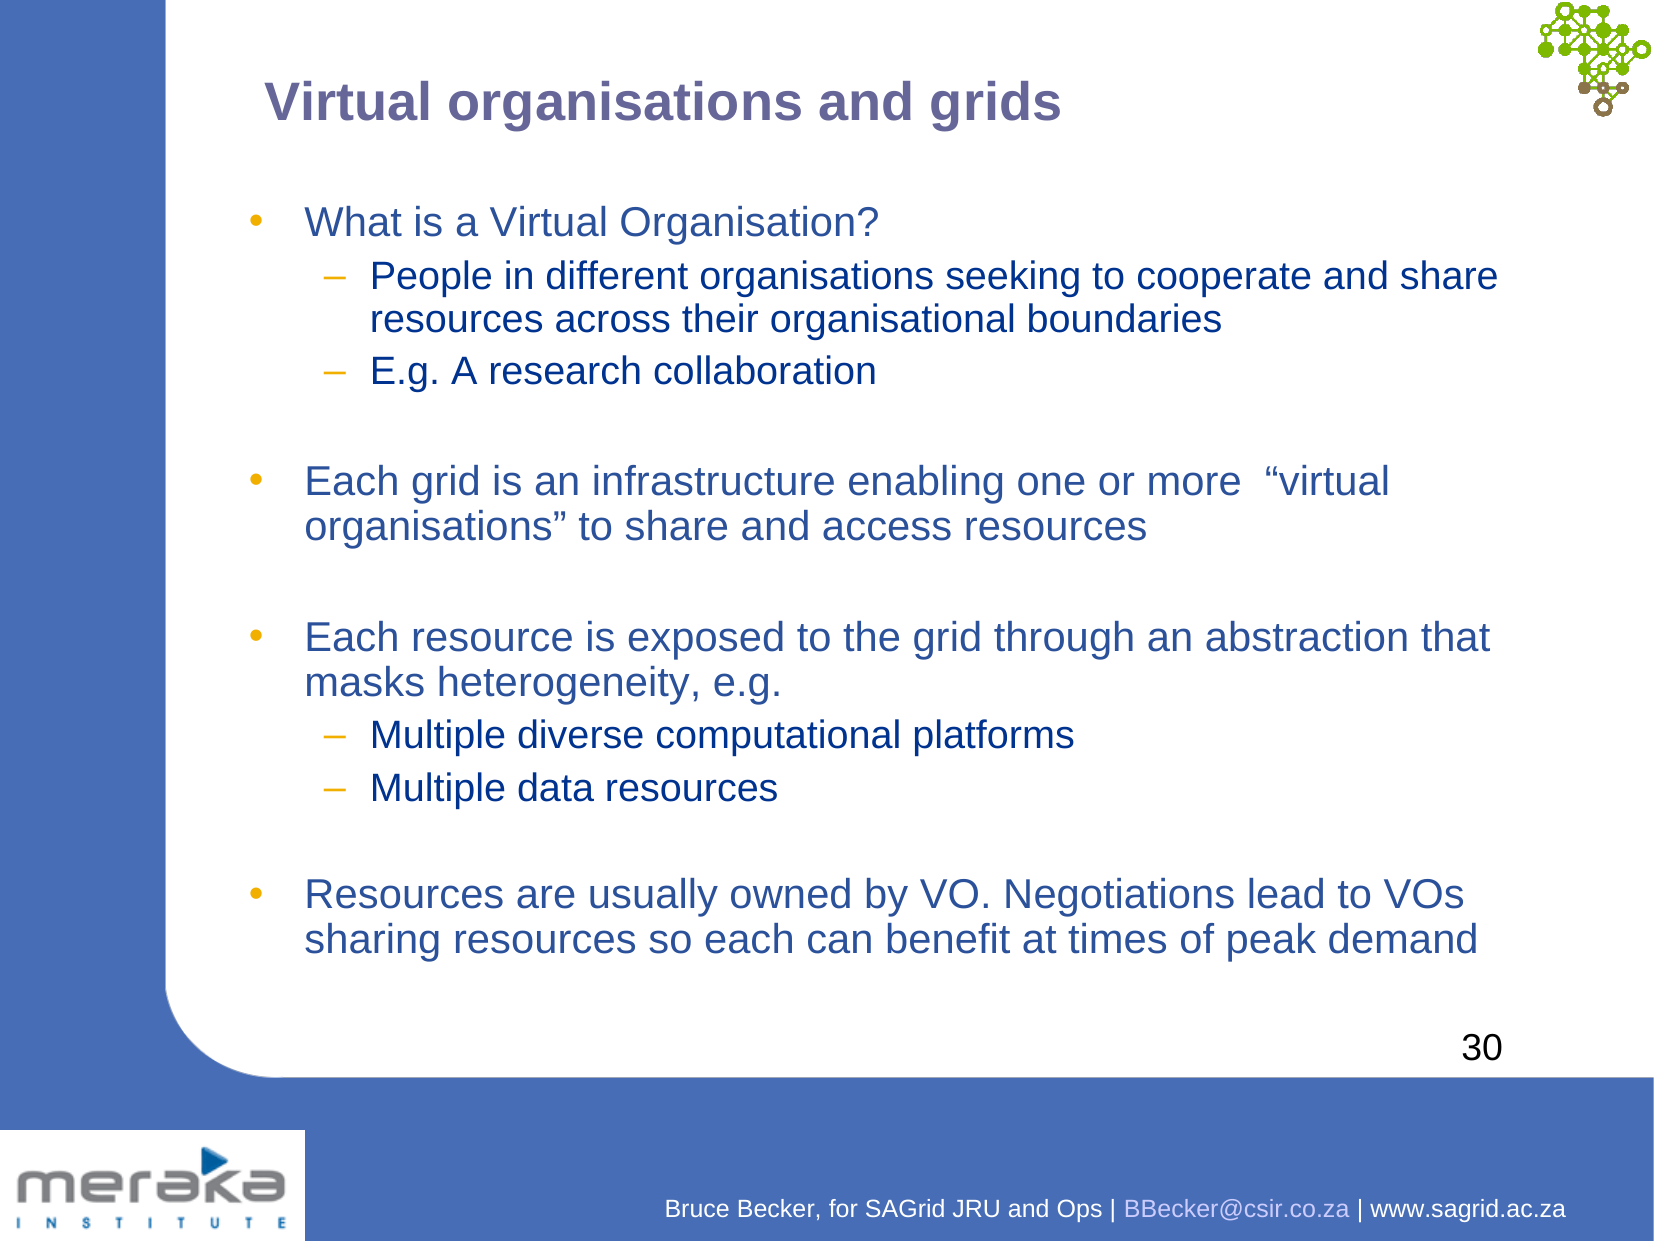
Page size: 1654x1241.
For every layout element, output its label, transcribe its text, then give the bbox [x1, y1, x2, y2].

picture [0, 0, 1654, 1241]
title Virtual organisations and grids [234, 19, 1594, 187]
list What is a Virtual Organisation? People in different organisations seeking to cooperate and share resources across their organisational boundaries E.g. A research collaboration Each grid is an infrastructure enabling one or more “virtual organisations” to share and access resources Each resource is exposed to the grid through an abstraction that masks heterogeneity, e.g. Multiple diverse computational platforms Multiple data resources Resources are usually owned by VO. Negotiations lead to VOs sharing resources so each can benefit at times of peak demand [234, 192, 1594, 1012]
